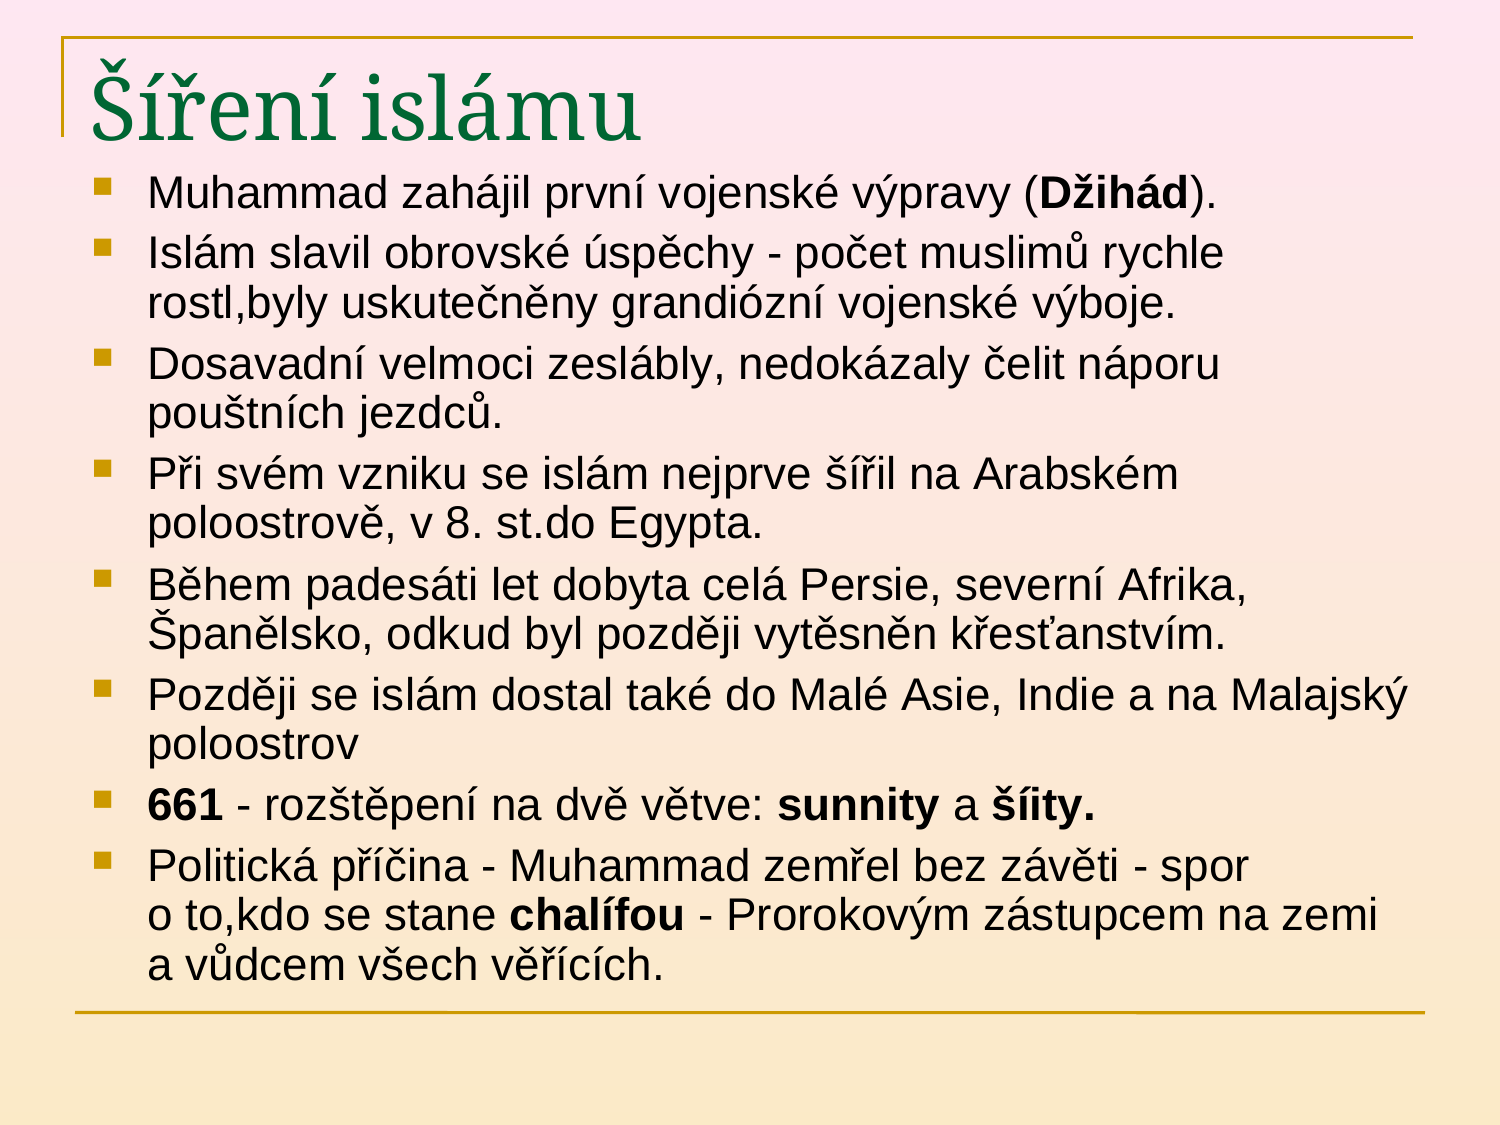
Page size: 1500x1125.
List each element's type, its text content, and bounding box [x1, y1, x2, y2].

list Muhammad zahájil první vojenské výpravy (Džihád). Islám slavil obrovské úspěchy - počet muslimů rychle rostl,byly uskutečněny grandiózní vojenské výboje. Dosavadní velmoci zeslábly, nedokázaly čelit náporu pouštních jezdců. Při svém vzniku se islám nejprve šířil na Arabském poloostrově, v 8. st.do Egypta. Během padesáti let dobyta celá Persie, severní Afrika, Španělsko, odkud byl později vytěsněn křesťanstvím. Později se islám dostal také do Malé Asie, Indie a na Malajský poloostrov 661 - rozštěpení na dvě větve: sunnity a šíity. Politická příčina - Muhammad zemřel bez závěti - spor o to,kdo se stane chalífou - Prorokovým zástupcem na zemi a vůdcem všech věřících. [76, 160, 1427, 1059]
title Šíření islámu [75, 45, 1426, 261]
